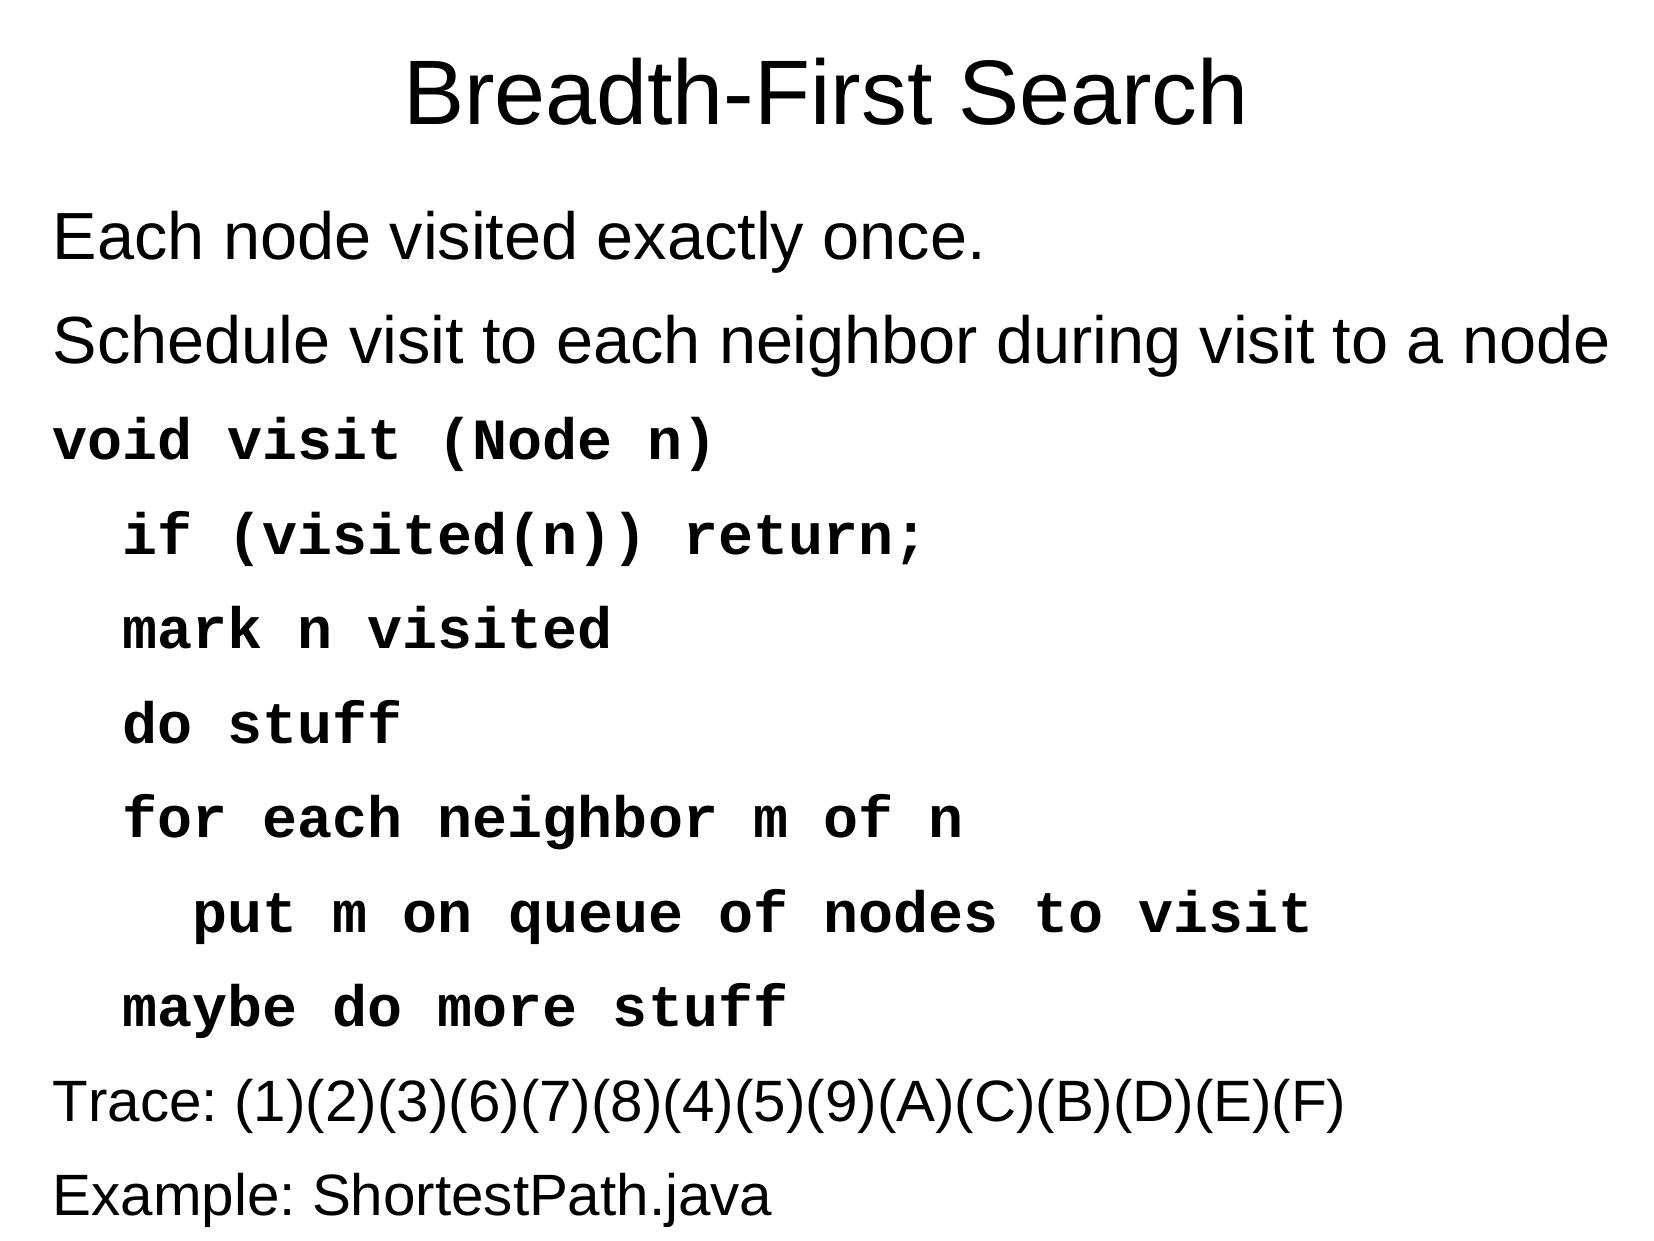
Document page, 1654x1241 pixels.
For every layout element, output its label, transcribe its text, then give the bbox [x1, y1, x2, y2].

list Each node visited exactly once. Schedule visit to each neighbor during visit to a node void visit (Node n) if (visited(n)) return; mark n visited do stuff for each neighbor m of n put m on queue of nodes to visit maybe do more stuff Trace: (1)(2)(3)(6)(7)(8)(4)(5)(9)(A)(C)(B)(D)(E)(F) Example: ShortestPath.java [52, 195, 1654, 1229]
title Breadth-First Search [82, 0, 1571, 195]
